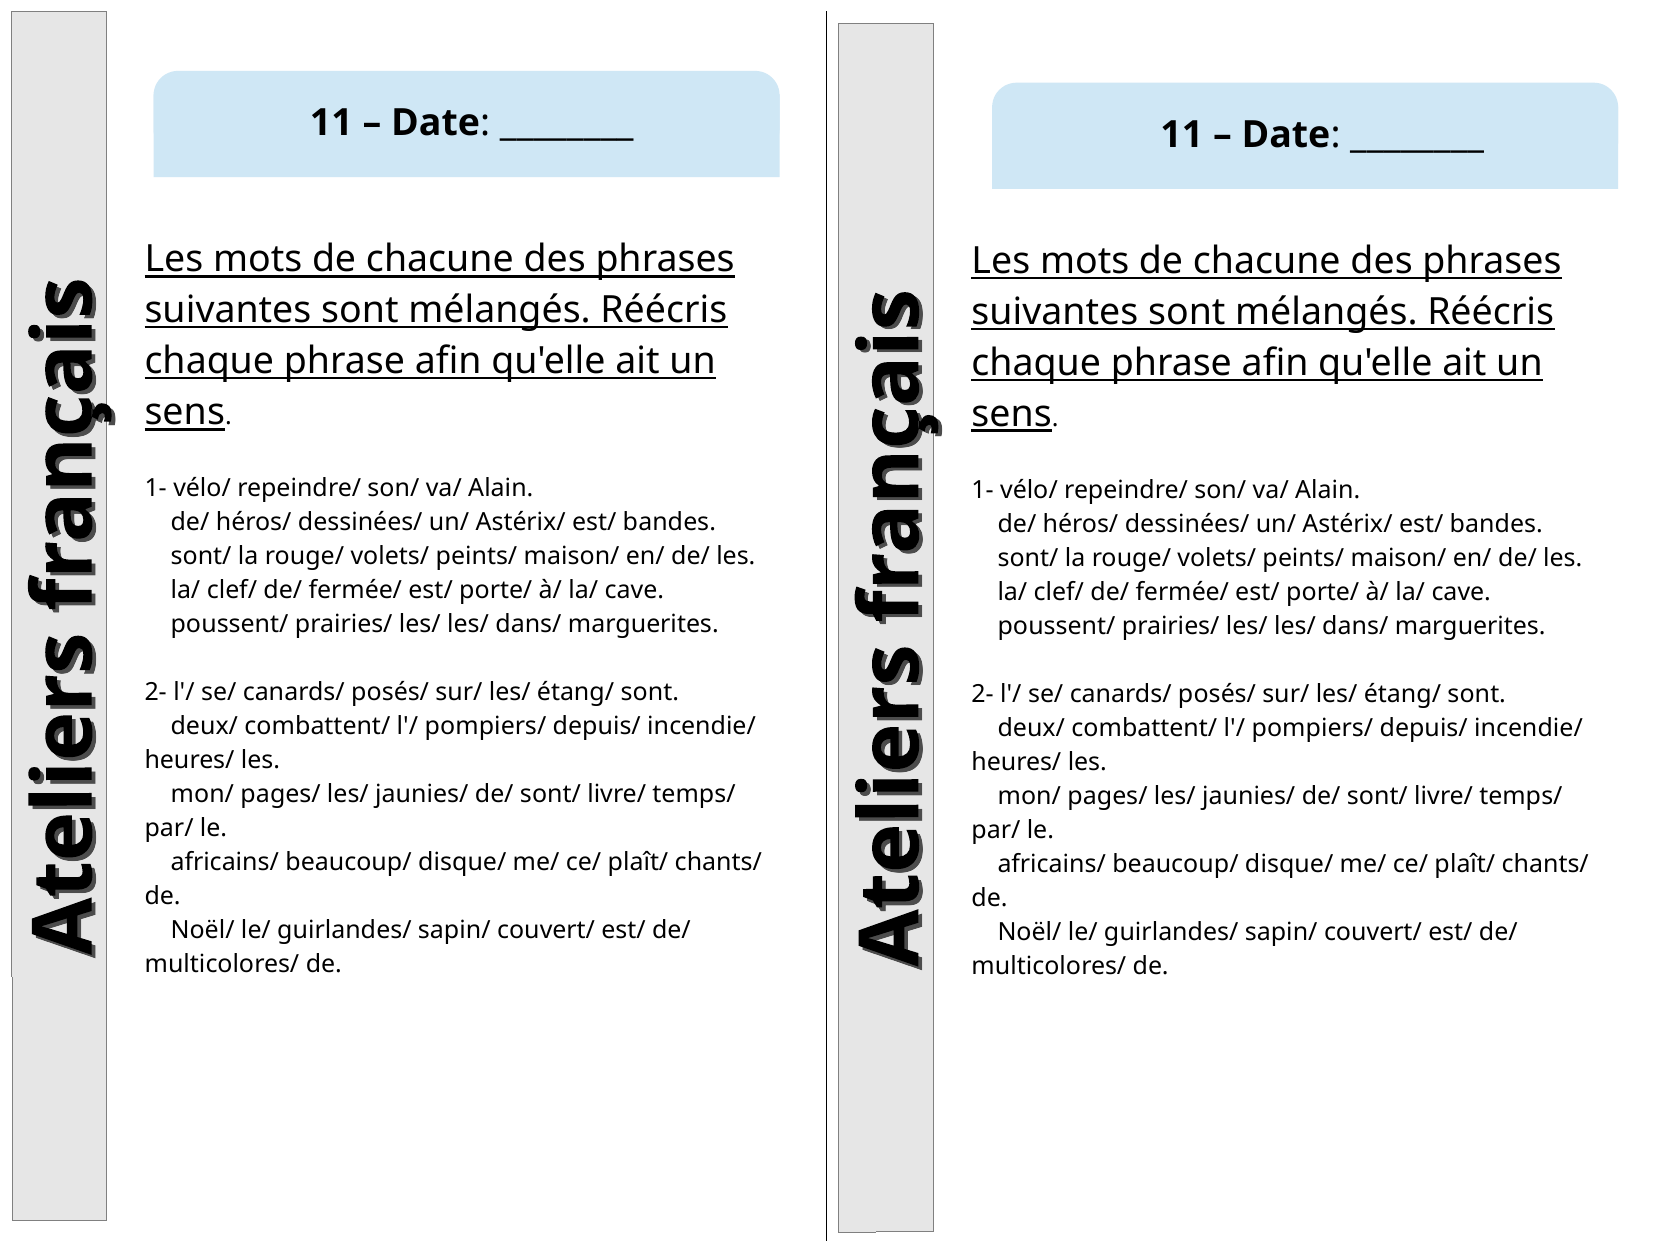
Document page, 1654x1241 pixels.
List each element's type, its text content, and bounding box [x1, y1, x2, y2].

text_box [992, 82, 1619, 189]
text_box Les mots de chacune des phrases suivantes sont mélangés. Réécris chaque phrase afin qu'elle ait un sens. 1- vélo/ repeindre/ son/ va/ Alain. de/ héros/ dessinées/ un/ Astérix/ est/ bandes. sont/ la rouge/ volets/ peints/ maison/ en/ de/ les. la/ clef/ de/ fermée/ est/ porte/ à/ la/ cave. poussent/ prairies/ les/ les/ dans/ marguerites. 2- l'/ se/ canards/ posés/ sur/ les/ étang/ sont. deux/ combattent/ l'/ pompiers/ depuis/ incendie/ heures/ les. mon/ pages/ les/ jaunies/ de/ sont/ livre/ temps/ par/ le. africains/ beaucoup/ disque/ me/ ce/ plaît/ chants/ de. Noël/ le/ guirlandes/ sapin/ couvert/ est/ de/ multicolores/ de. [129, 224, 804, 979]
text_box [153, 70, 780, 178]
text_box Ateliers français [838, 23, 934, 1233]
text_box 11 – Date: ________ [295, 88, 686, 166]
text_box Ateliers français [11, 11, 107, 1221]
text_box Les mots de chacune des phrases suivantes sont mélangés. Réécris chaque phrase afin qu'elle ait un sens. 1- vélo/ repeindre/ son/ va/ Alain. de/ héros/ dessinées/ un/ Astérix/ est/ bandes. sont/ la rouge/ volets/ peints/ maison/ en/ de/ les. la/ clef/ de/ fermée/ est/ porte/ à/ la/ cave. poussent/ prairies/ les/ les/ dans/ marguerites. 2- l'/ se/ canards/ posés/ sur/ les/ étang/ sont. deux/ combattent/ l'/ pompiers/ depuis/ incendie/ heures/ les. mon/ pages/ les/ jaunies/ de/ sont/ livre/ temps/ par/ le. africains/ beaucoup/ disque/ me/ ce/ plaît/ chants/ de. Noël/ le/ guirlandes/ sapin/ couvert/ est/ de/ multicolores/ de. [956, 226, 1630, 981]
text_box 11 – Date: ________ [1145, 100, 1536, 178]
